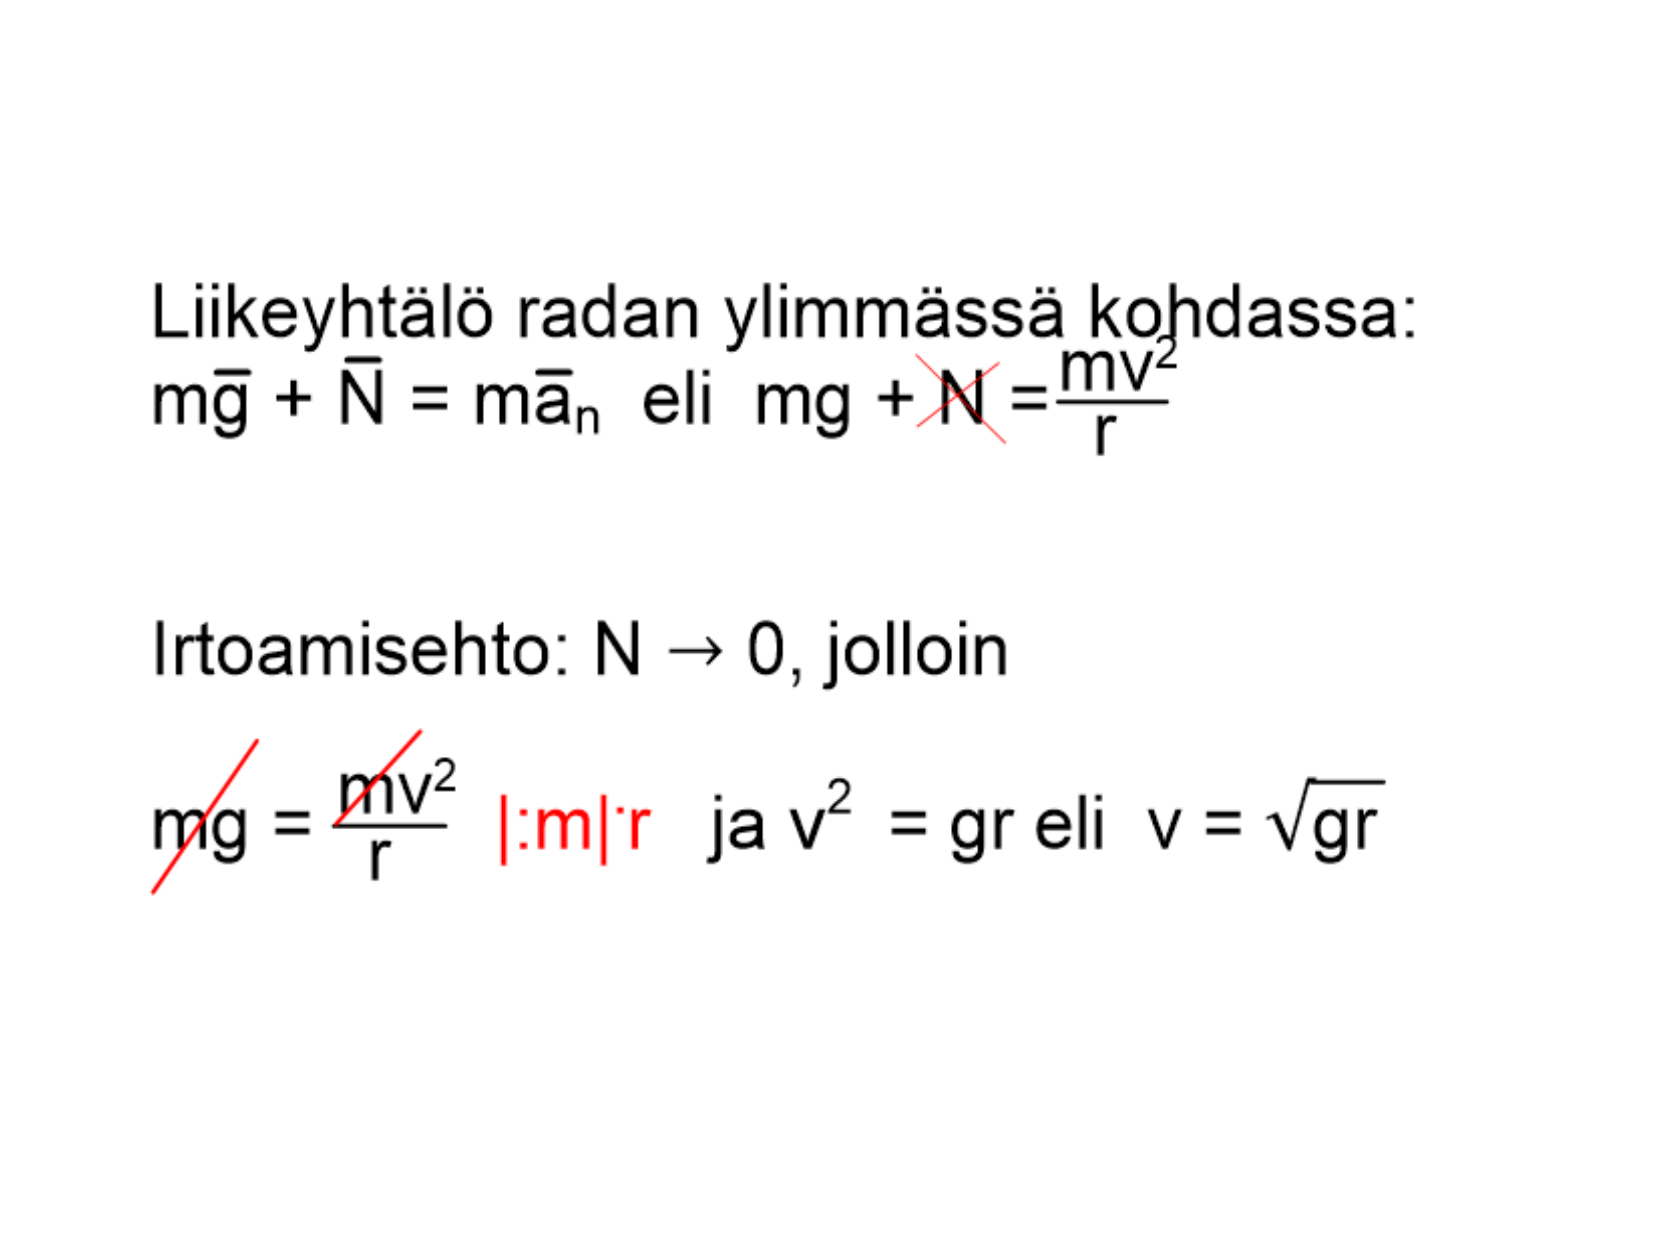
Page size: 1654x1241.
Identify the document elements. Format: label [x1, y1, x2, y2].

picture [94, 177, 1466, 952]
